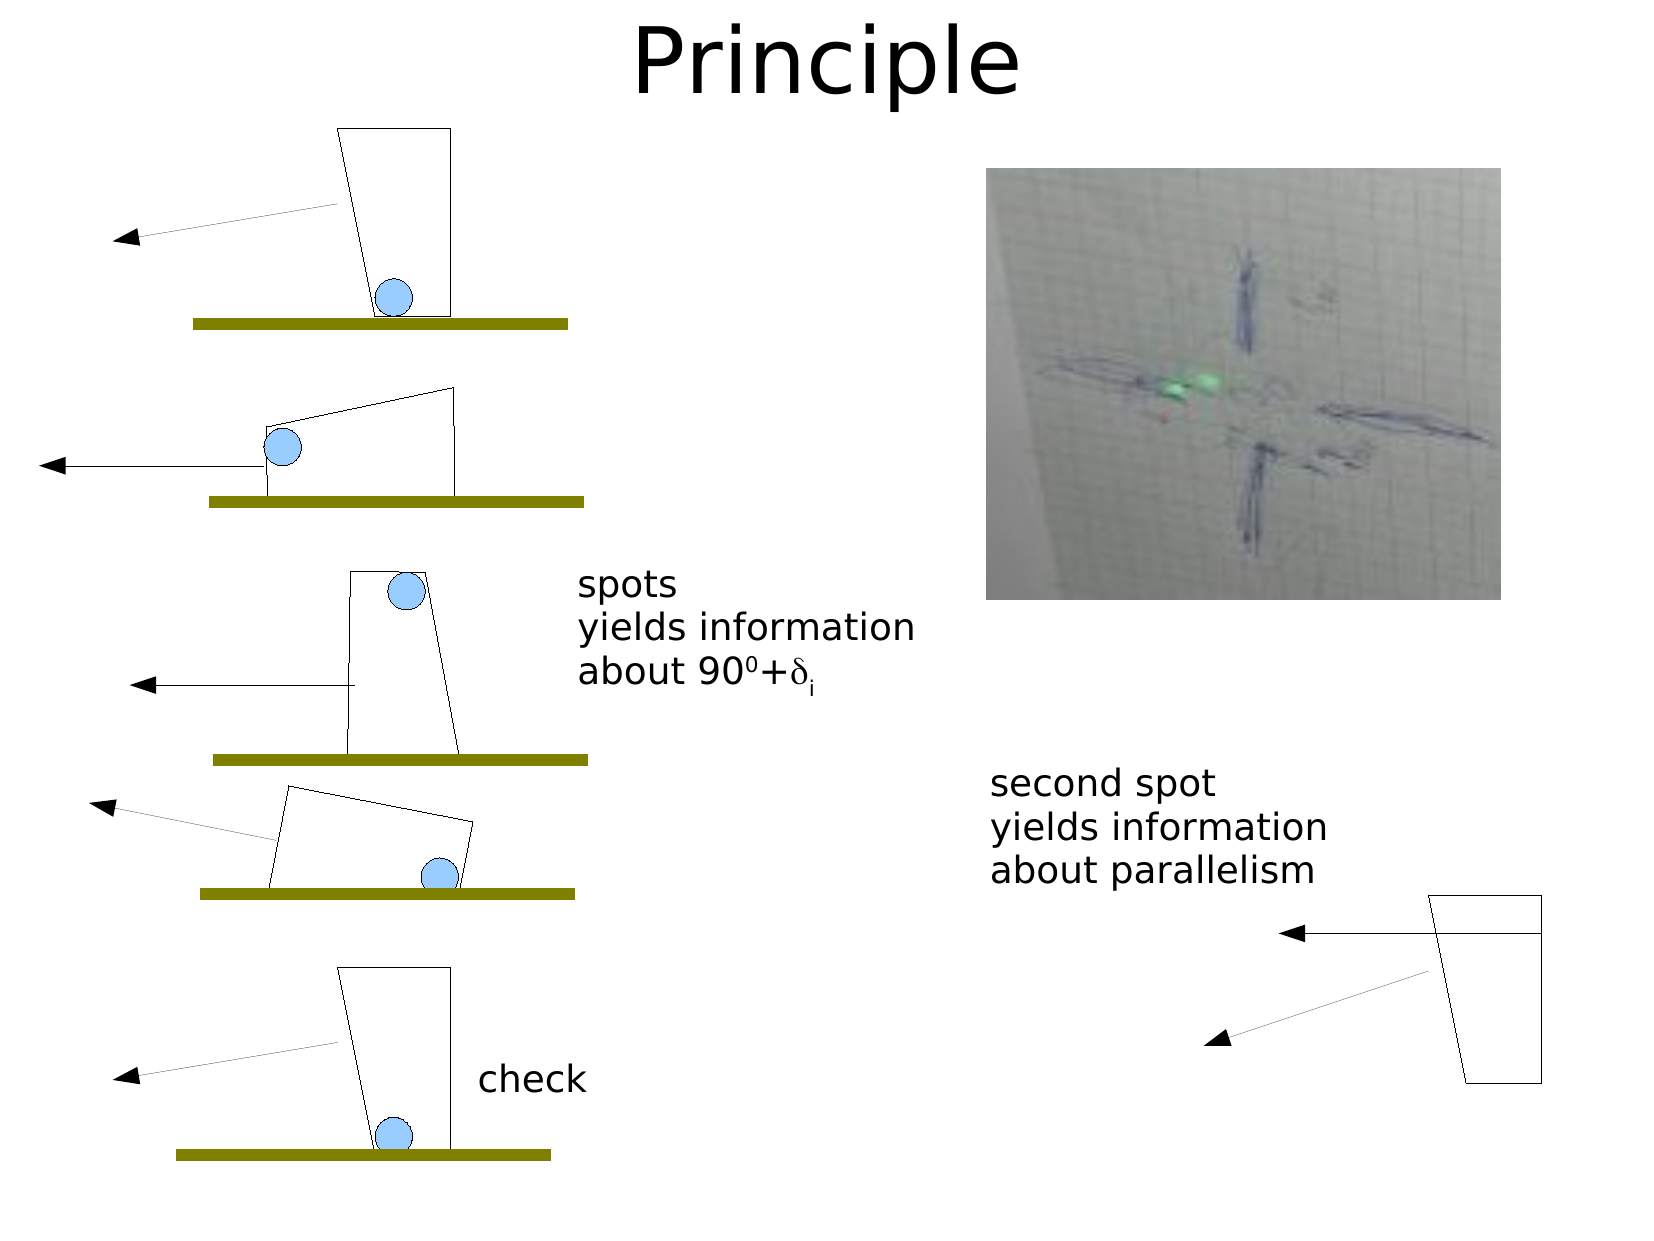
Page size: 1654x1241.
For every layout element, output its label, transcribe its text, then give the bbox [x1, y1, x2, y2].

text_box [421, 857, 459, 888]
text_box [387, 572, 426, 610]
text_box spots yields information about 900+di [562, 555, 936, 713]
text_box check [462, 1050, 601, 1109]
text_box [375, 1117, 413, 1149]
text_box [263, 428, 302, 466]
text_box [374, 278, 413, 317]
text_box second spot yields information about parallelism [975, 754, 1337, 901]
title Principle [82, 8, 1571, 116]
picture [986, 168, 1501, 601]
